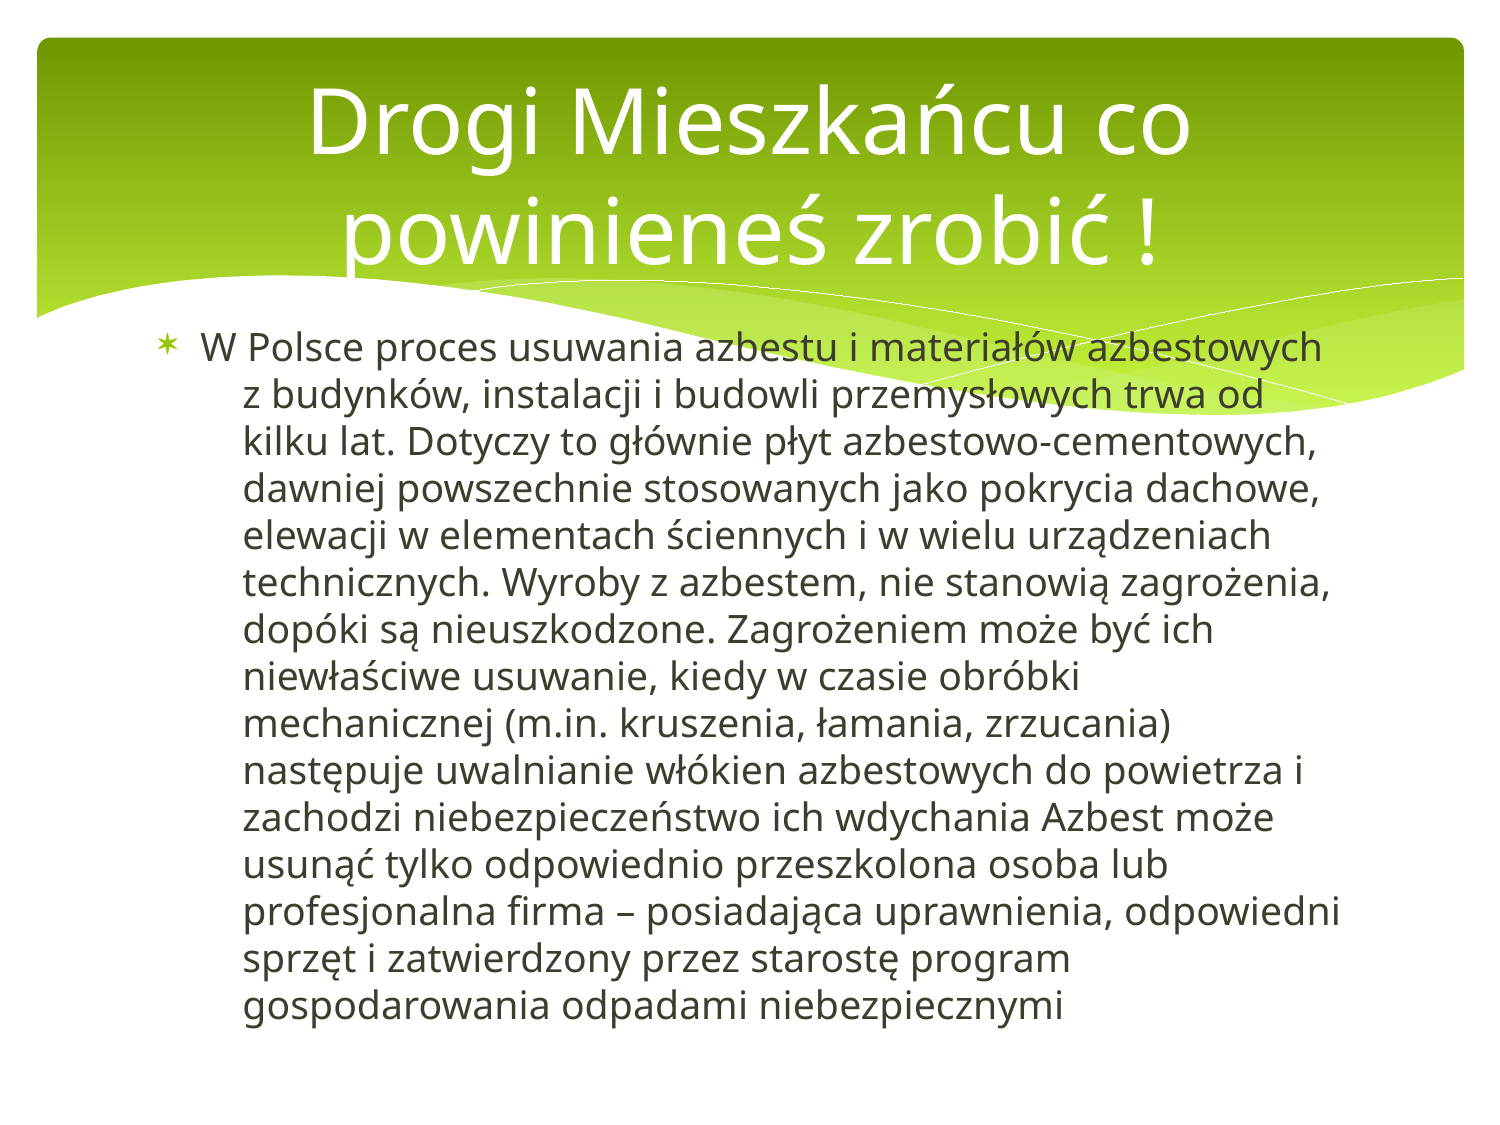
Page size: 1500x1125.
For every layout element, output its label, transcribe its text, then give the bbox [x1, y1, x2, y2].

list W Polsce proces usuwania azbestu i materiałów azbestowych z budynków, instalacji i budowli przemysłowych trwa od kilku lat. Dotyczy to głównie płyt azbestowo-cementowych, dawniej powszechnie stosowanych jako pokrycia dachowe, elewacji w elementach ściennych i w wielu urządzeniach technicznych. Wyroby z azbestem, nie stanowią zagrożenia, dopóki są nieuszkodzone. Zagrożeniem może być ich niewłaściwe usuwanie, kiedy w czasie obróbki mechanicznej (m.in. kruszenia, łamania, zrzucania) następuje uwalnianie włókien azbestowych do powietrza i zachodzi niebezpieczeństwo ich wdychania Azbest może usunąć tylko odpowiednio przeszkolona osoba lub profesjonalna firma – posiadająca uprawnienia, odpowiedni sprzęt i zatwierdzony przez starostę program gospodarowania odpadami niebezpiecznymi [143, 314, 1359, 1036]
title Drogi Mieszkańcu co powinieneś zrobić ! [75, 55, 1426, 262]
